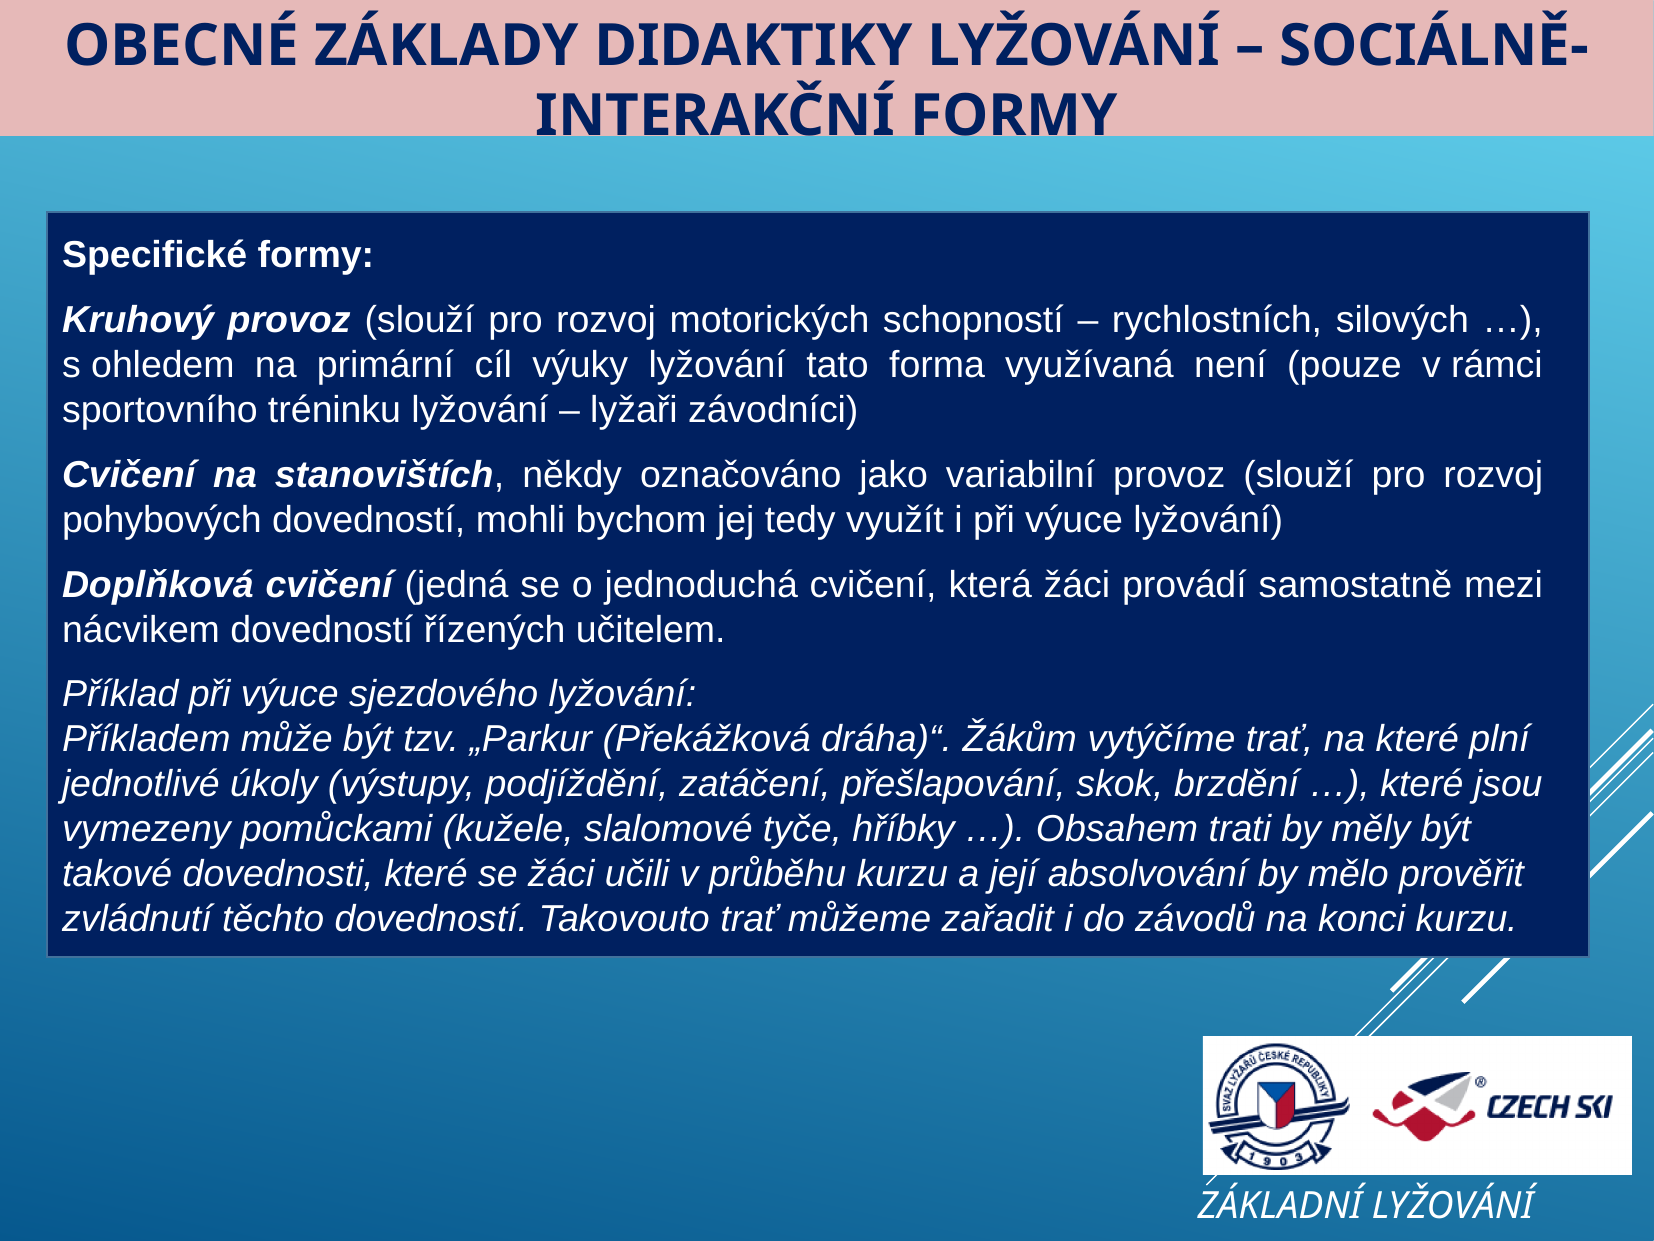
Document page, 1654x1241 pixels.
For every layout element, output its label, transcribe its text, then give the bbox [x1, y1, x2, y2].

text_box ZÁKLADNÍ LYŽOVÁNÍ [1182, 1173, 1644, 1235]
text_box Specifické formy: Kruhový provoz (slouží pro rozvoj motorických schopností – rychlostních, silových …), s ohledem na primární cíl výuky lyžování tato forma využívaná není (pouze v rámci sportovního tréninku lyžování – lyžaři závodníci) Cvičení na stanovištích, někdy označováno jako variabilní provoz (slouží pro rozvoj pohybových dovedností, mohli bychom jej tedy využít i při výuce lyžování) Doplňková cvičení (jedná se o jednoduchá cvičení, která žáci provádí samostatně mezi nácvikem dovedností řízených učitelem. Příklad při výuce sjezdového lyžování: Příkladem může být tzv. „Parkur (Překážková dráha)“. Žákům vytýčíme trať, na které plní jednotlivé úkoly (výstupy, podjíždění, zatáčení, přešlapování, skok, brzdění …), které jsou vymezeny pomůckami (kužele, slalomové tyče, hříbky …). Obsahem trati by měly být takové dovednosti, které se žáci učili v průběhu kurzu a její absolvování by mělo prověřit zvládnutí těchto dovedností. Takovouto trať můžeme zařadit i do závodů na konci kurzu. [47, 212, 1589, 957]
picture [1202, 1036, 1632, 1173]
title Obecné základy didaktiky lyžování – sociálně-interakční formy [0, 0, 1654, 136]
